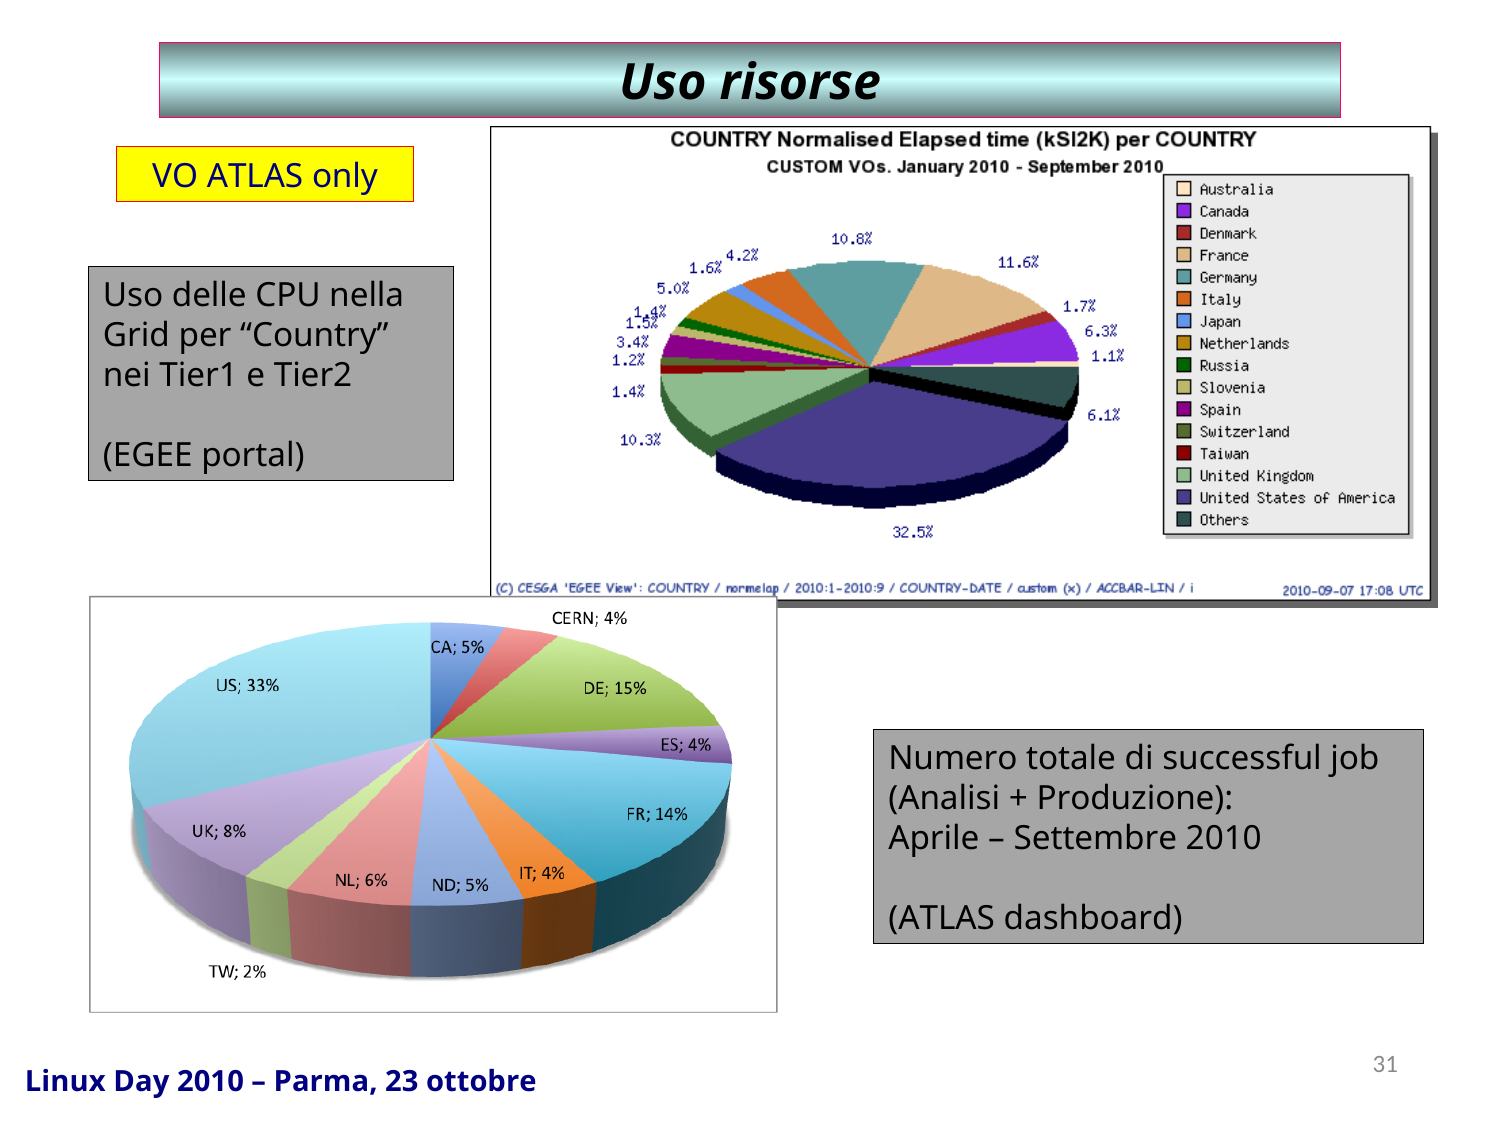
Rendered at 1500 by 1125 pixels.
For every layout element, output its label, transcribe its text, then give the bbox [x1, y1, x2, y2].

text_box VO ATLAS only [116, 146, 414, 202]
picture [88, 126, 1438, 1013]
text_box Numero totale di successful job (Analisi + Produzione): Aprile – Settembre 2010 (ATLAS dashboard) [873, 729, 1424, 944]
text_box Uso risorse [159, 42, 1341, 118]
text_box Uso delle CPU nella Grid per “Country” nei Tier1 e Tier2 (EGEE portal) [88, 266, 454, 481]
